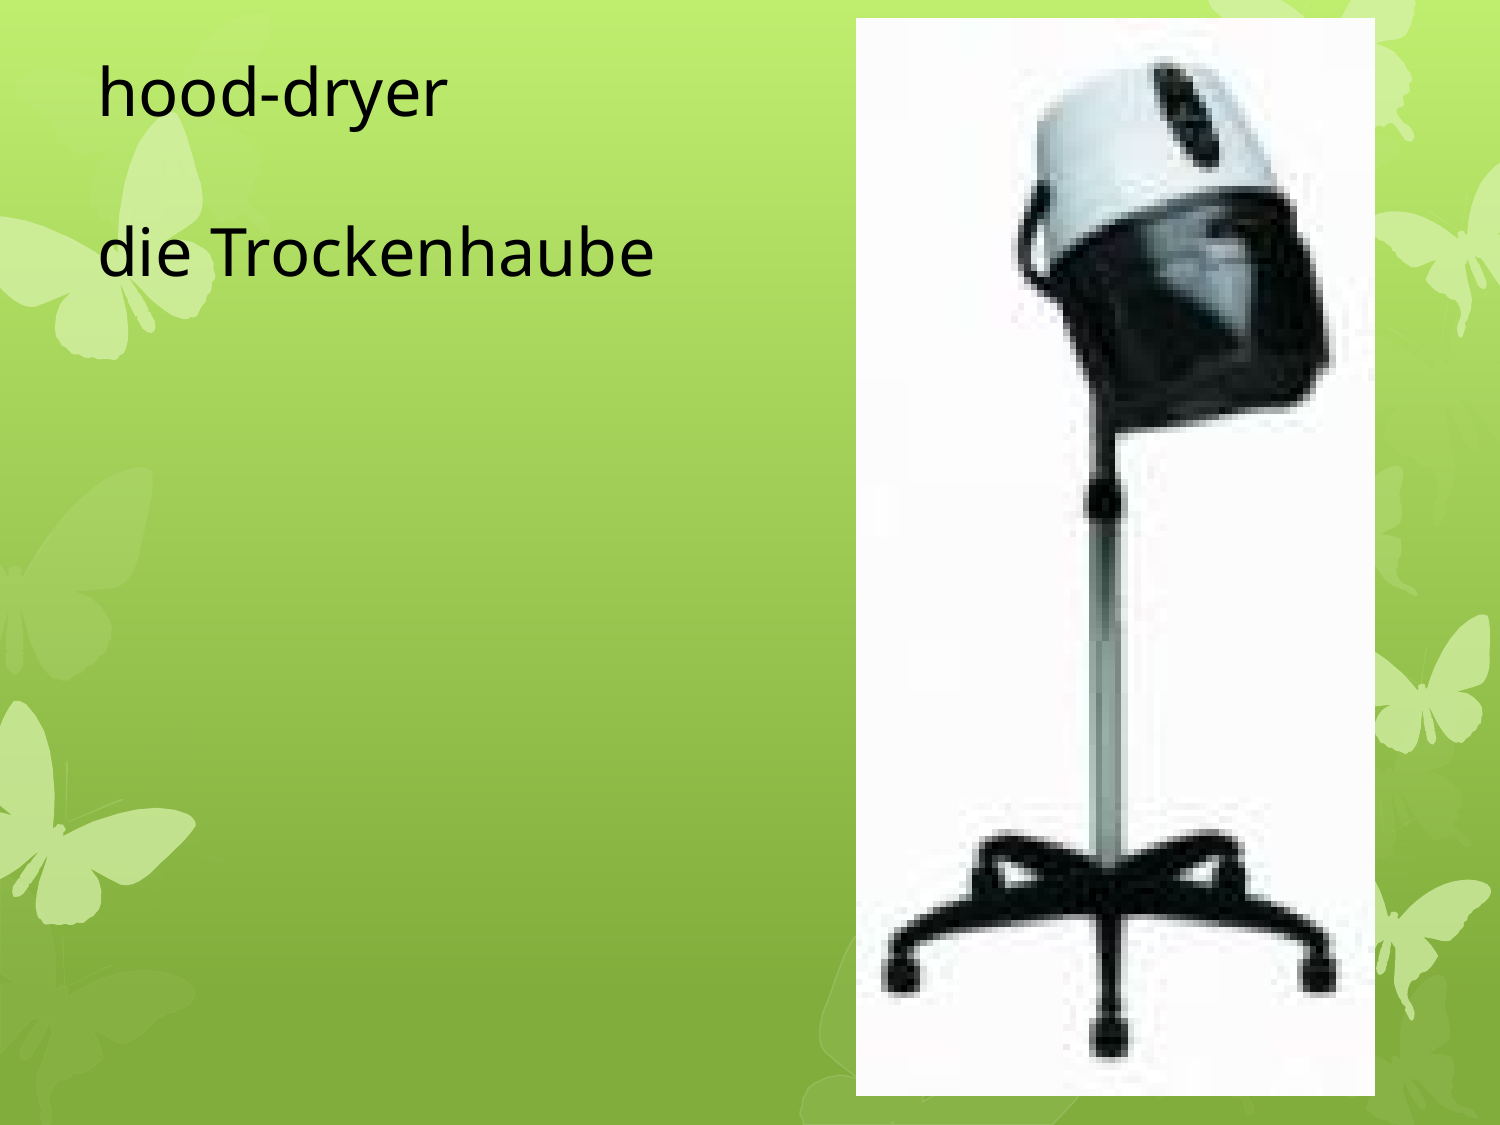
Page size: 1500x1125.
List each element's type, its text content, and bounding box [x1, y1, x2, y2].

picture [856, 18, 1375, 1096]
text_box hood-dryer die Trockenhaube [82, 42, 672, 298]
